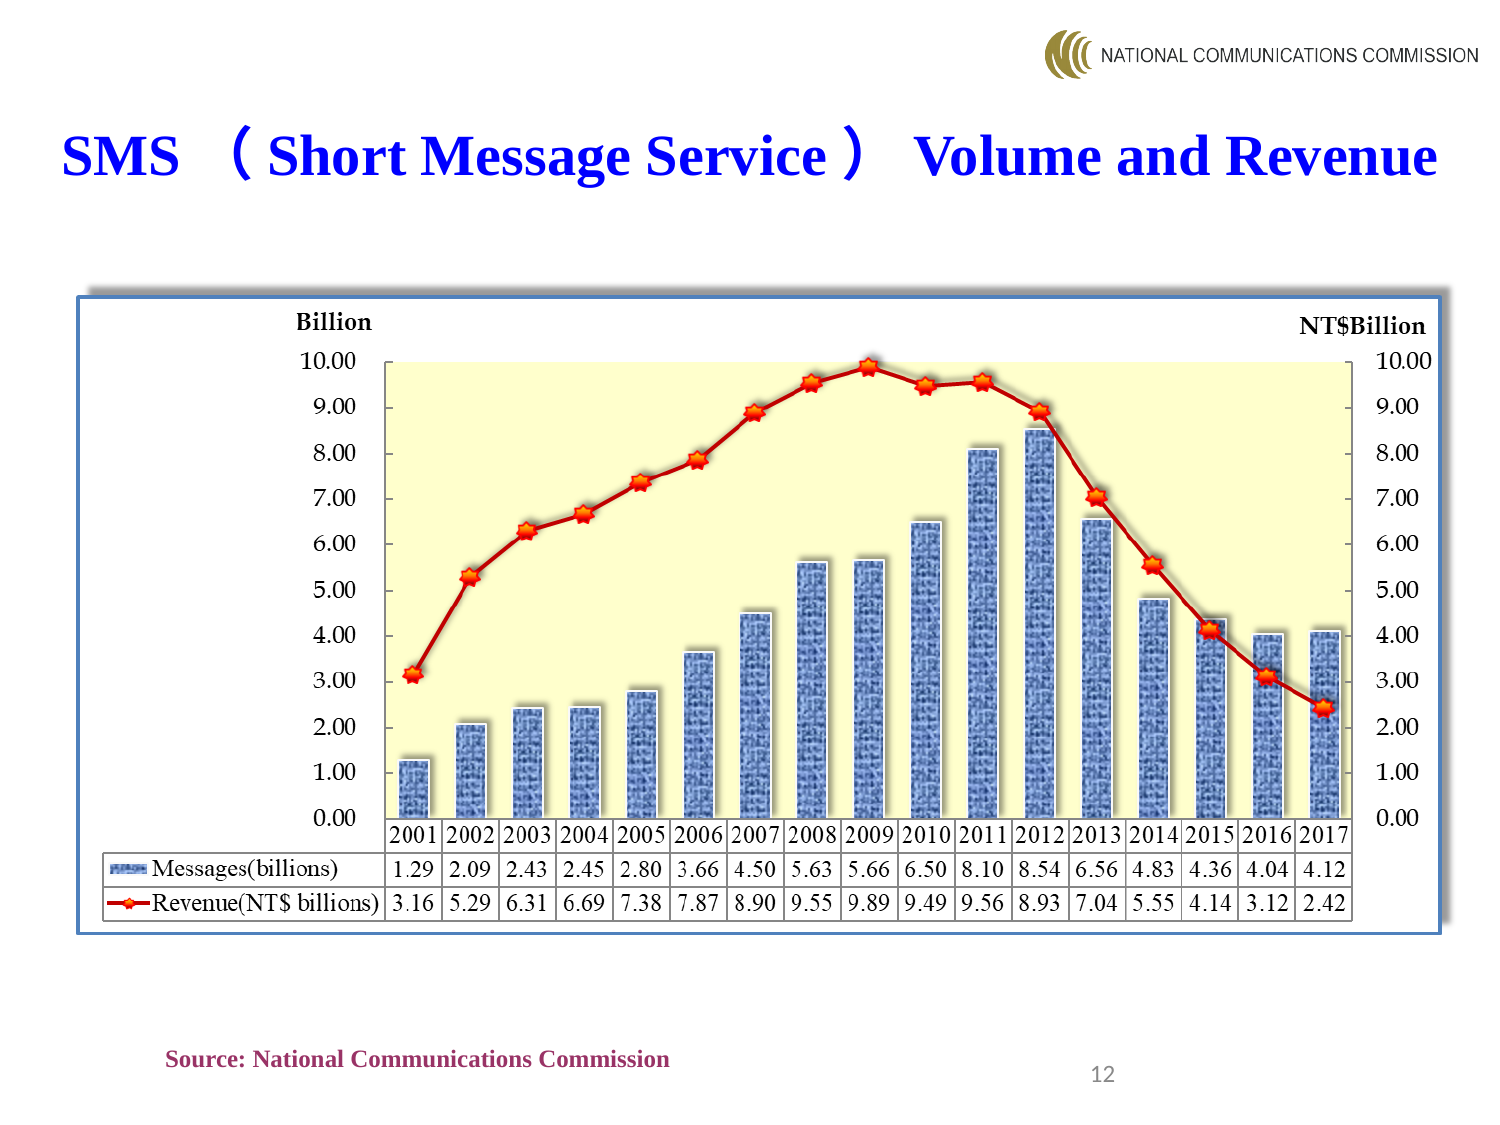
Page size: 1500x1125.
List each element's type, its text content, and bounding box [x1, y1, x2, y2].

text_box SMS（Short Message Service）Volume and Revenue [0, 90, 1500, 216]
picture [76, 278, 1458, 935]
text_box 12 [1074, 1042, 1426, 1103]
text_box Source: National Communications Commission [0, 1035, 703, 1081]
picture [1045, 30, 1479, 79]
